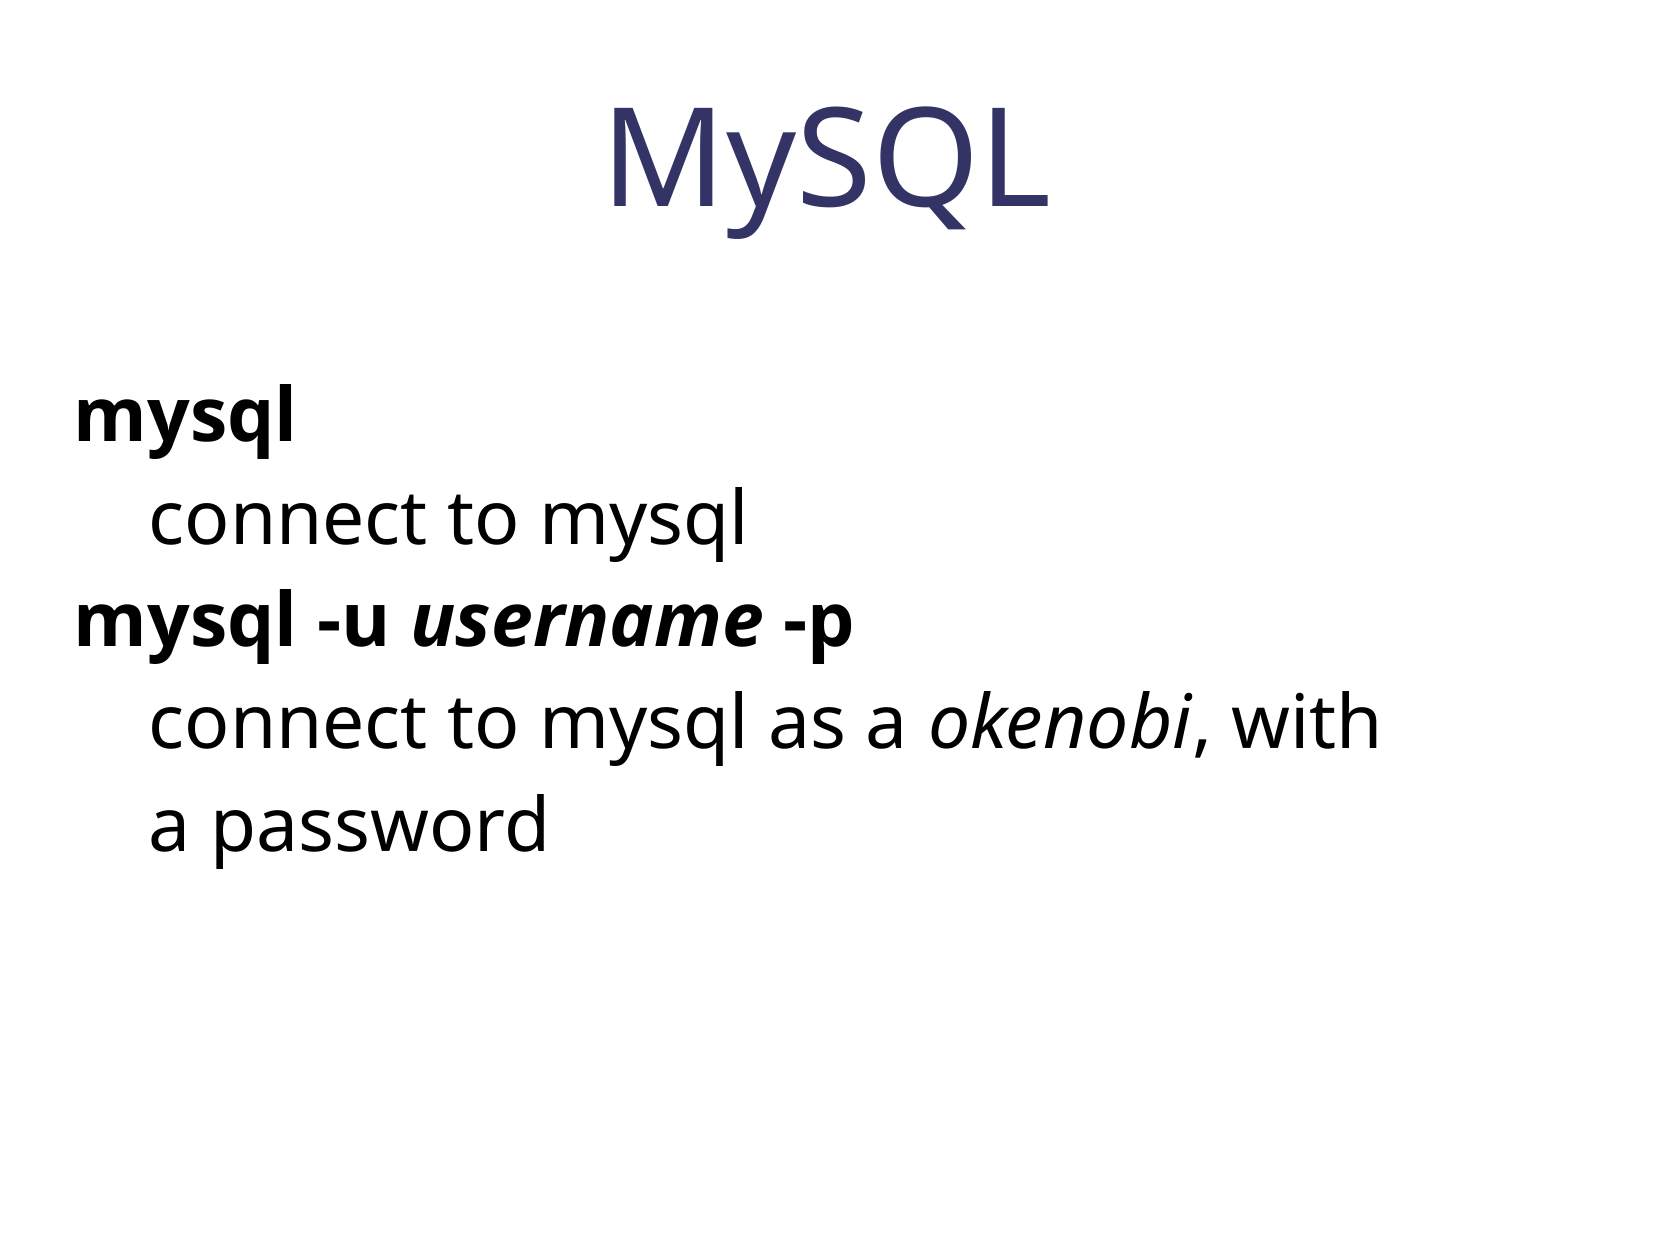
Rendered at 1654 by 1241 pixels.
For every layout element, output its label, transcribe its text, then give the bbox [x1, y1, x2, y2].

title MySQL [0, 56, 1654, 250]
text_box mysql connect to mysql mysql -u username -p connect to mysql as a okenobi, with a password [59, 354, 1654, 826]
